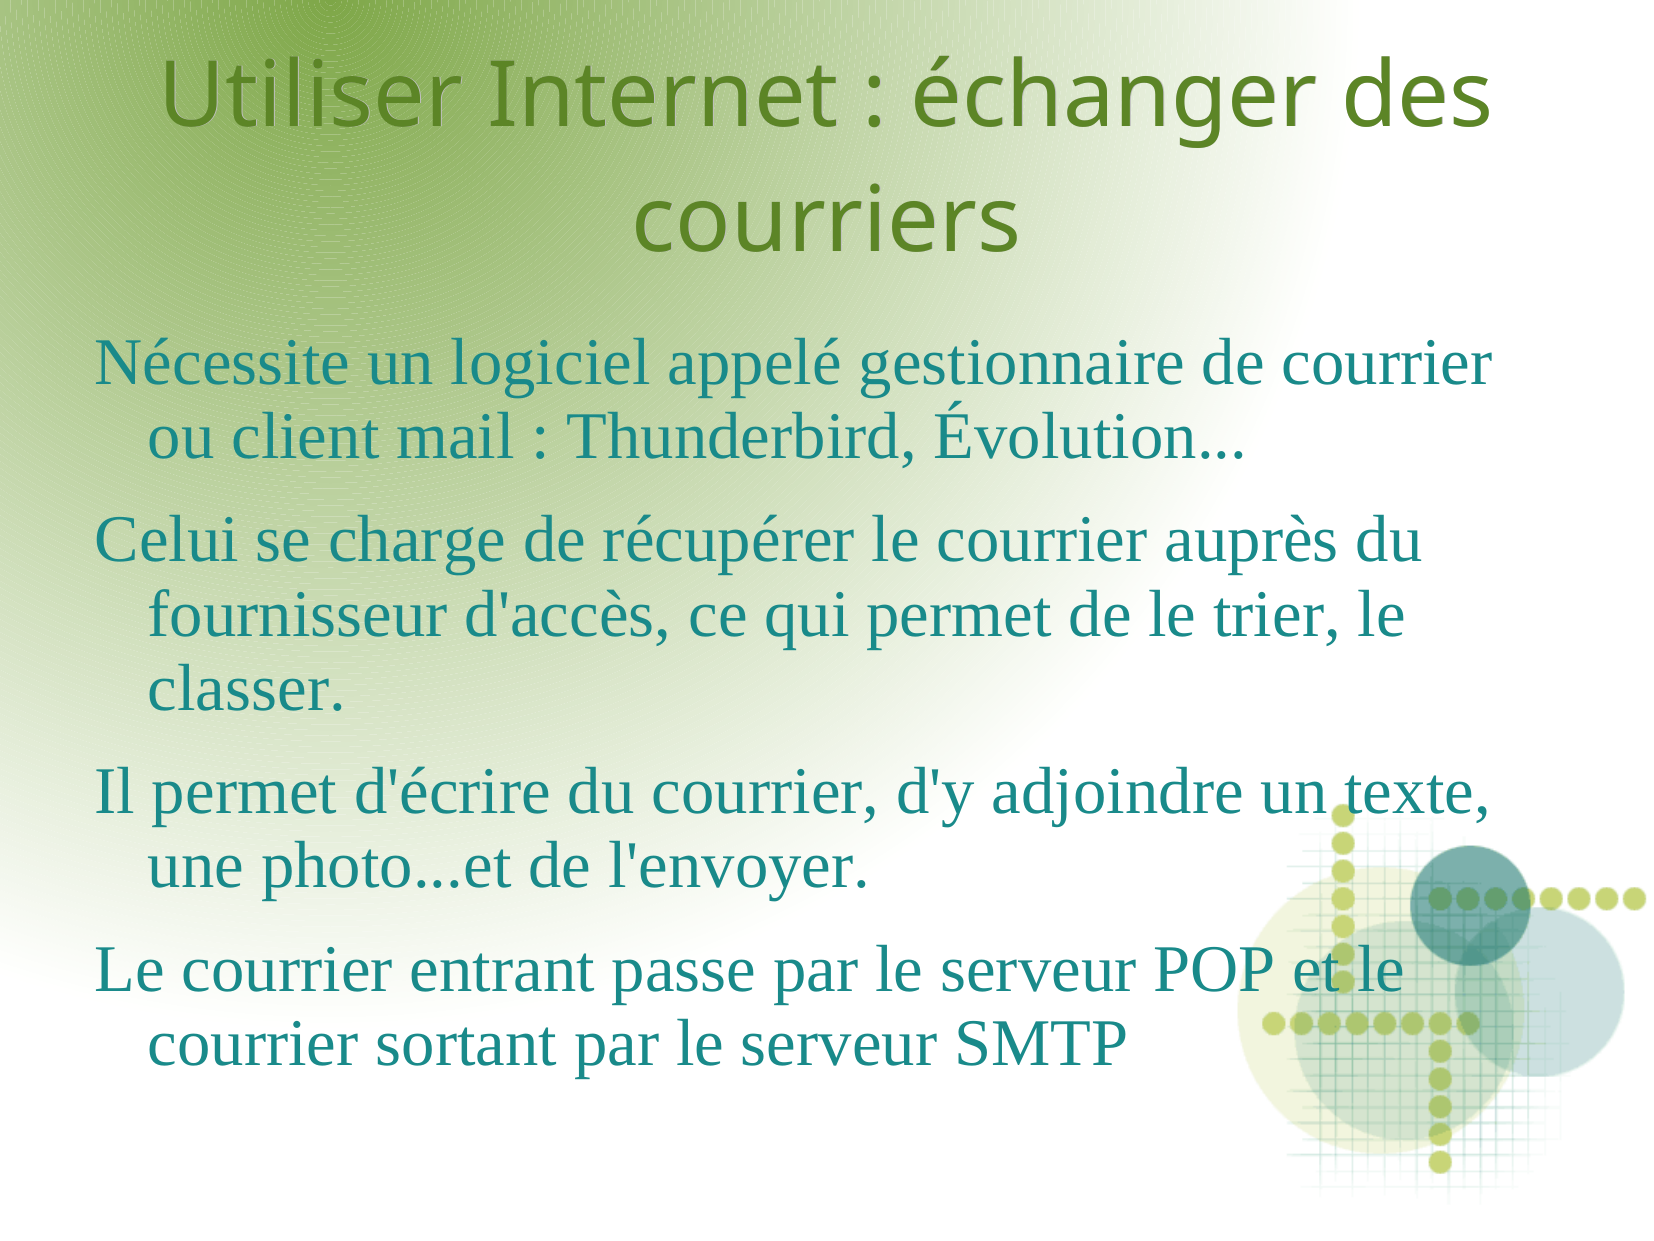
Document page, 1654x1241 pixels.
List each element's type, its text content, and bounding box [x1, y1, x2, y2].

list Nécessite un logiciel appelé gestionnaire de courrier ou client mail : Thunderbird, Évolution... Celui se charge de récupérer le courrier auprès du fournisseur d'accès, ce qui permet de le trier, le classer. Il permet d'écrire du courrier, d'y adjoindre un texte, une photo...et de l'envoyer. Le courrier entrant passe par le serveur POP et le courrier sortant par le serveur SMTP [76, 324, 1565, 1152]
picture [1224, 792, 1654, 1211]
title Utiliser Internet : échanger des courriers [82, 45, 1571, 261]
